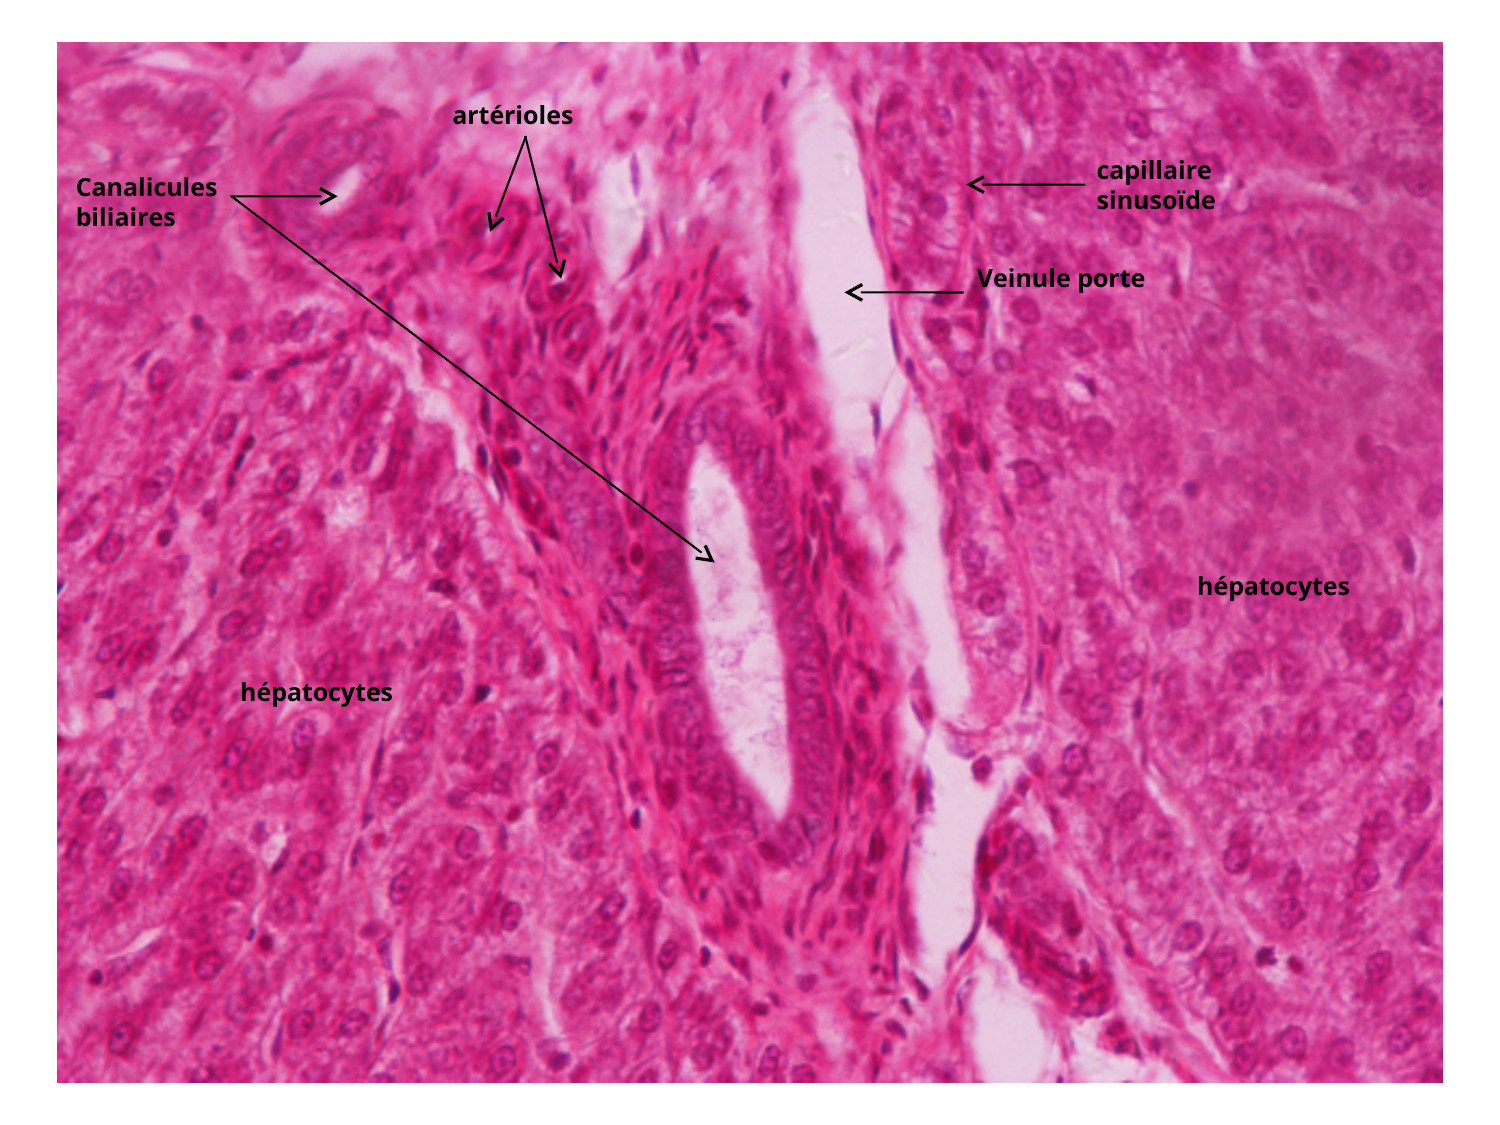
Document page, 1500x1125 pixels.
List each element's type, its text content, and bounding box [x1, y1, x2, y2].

picture [57, 42, 1443, 1083]
text_box hépatocytes [225, 668, 409, 714]
text_box capillaire sinusoïde [1081, 146, 1232, 222]
text_box Canalicules biliaires [61, 164, 234, 240]
text_box Veinule porte [962, 254, 1161, 300]
text_box artérioles [437, 91, 589, 138]
text_box hépatocytes [1182, 562, 1366, 608]
